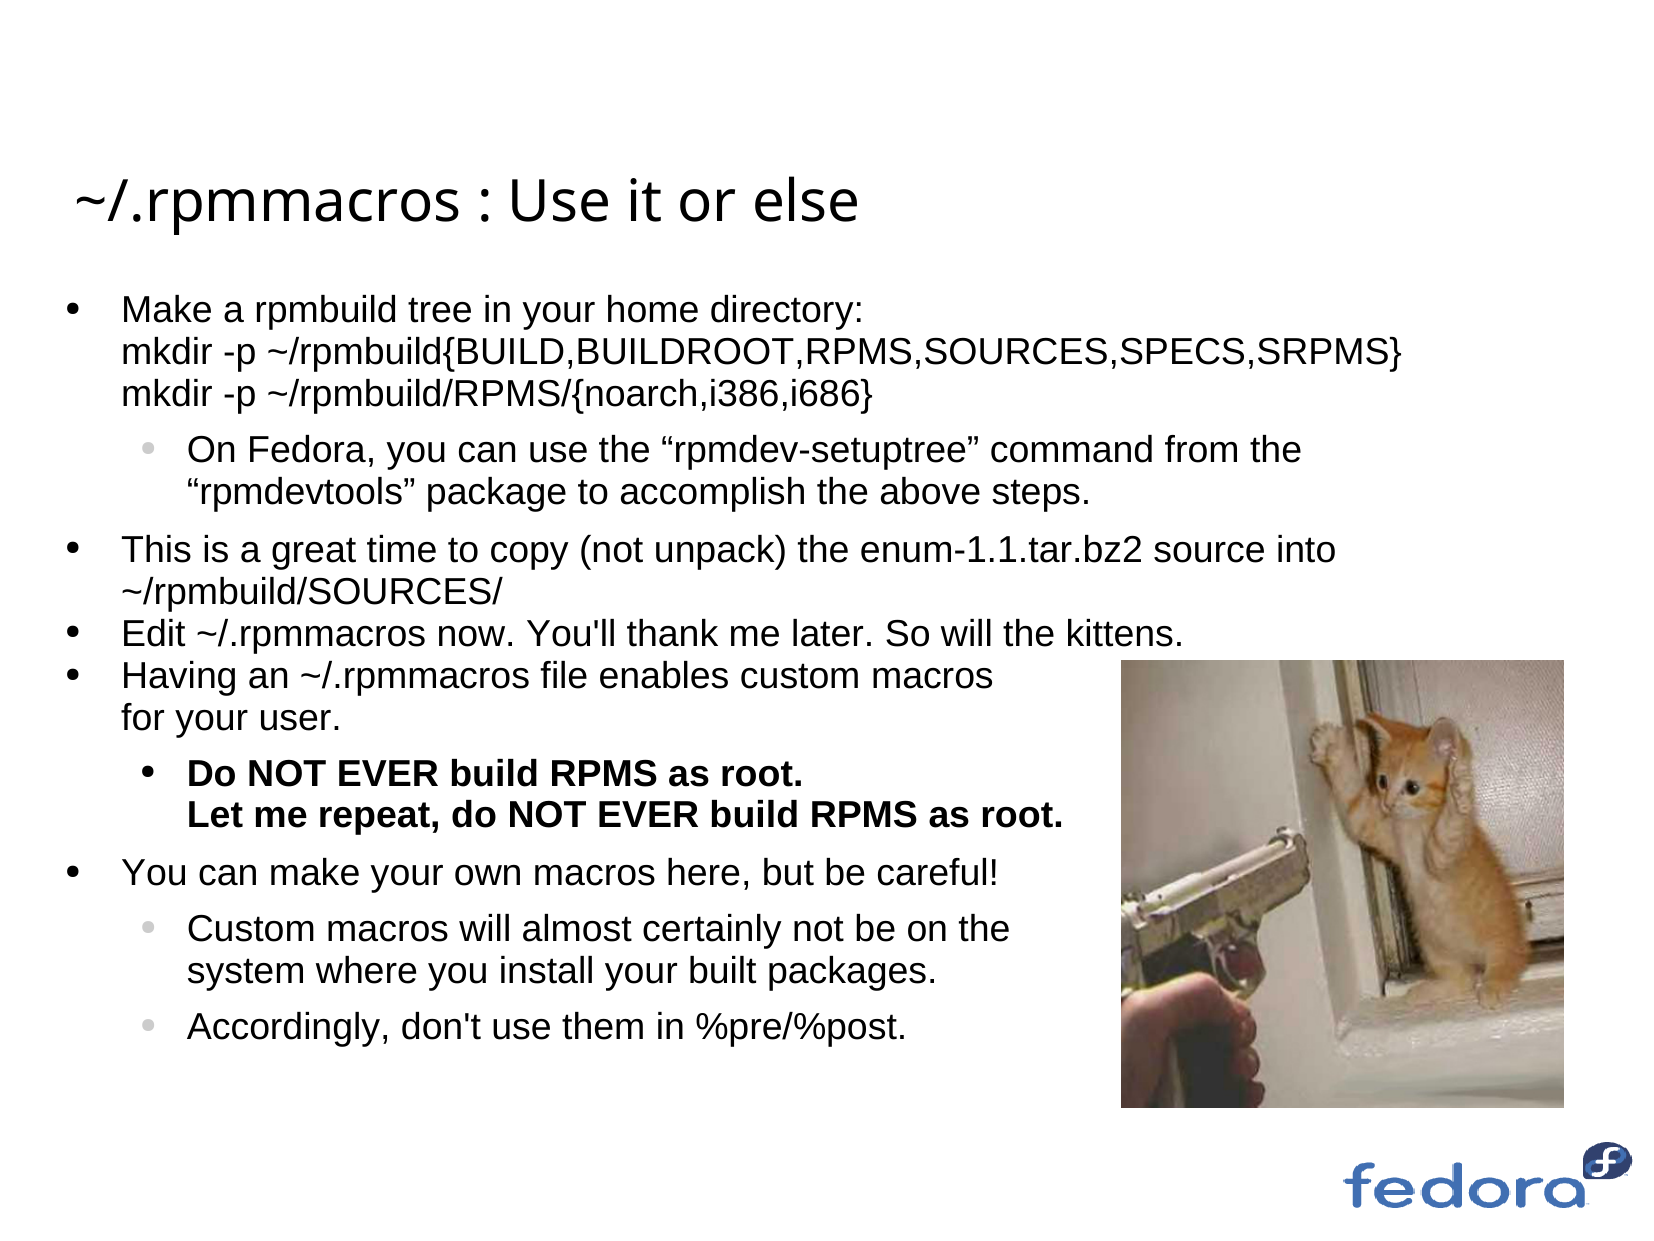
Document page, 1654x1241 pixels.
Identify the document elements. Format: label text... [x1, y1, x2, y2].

picture [1121, 660, 1564, 1108]
picture [1332, 1124, 1651, 1227]
title ~/.rpmmacros : Use it or else [74, 140, 1506, 259]
list Make a rpmbuild tree in your home directory: mkdir -p ~/rpmbuild{BUILD,BUILDROOT,RPMS,SOURCES,SPECS,SRPMS} mkdir -p ~/rpmbuild/RPMS/{noarch,i386,i686} On Fedora, you can use the “rpmdev-setuptree” command from the “rpmdevtools” package to accomplish the above steps. This is a great time to copy (not unpack) the enum-1.1.tar.bz2 source into ~/rpmbuild/SOURCES/ Edit ~/.rpmmacros now. You'll thank me later. So will the kittens. Having an ~/.rpmmacros file enables custom macros for your user. Do NOT EVER build RPMS as root. Let me repeat, do NOT EVER build RPMS as root. You can make your own macros here, but be careful! Custom macros will almost certainly not be on the system where you install your built packages. Accordingly, don't use them in %pre/%post. [65, 288, 1458, 1198]
